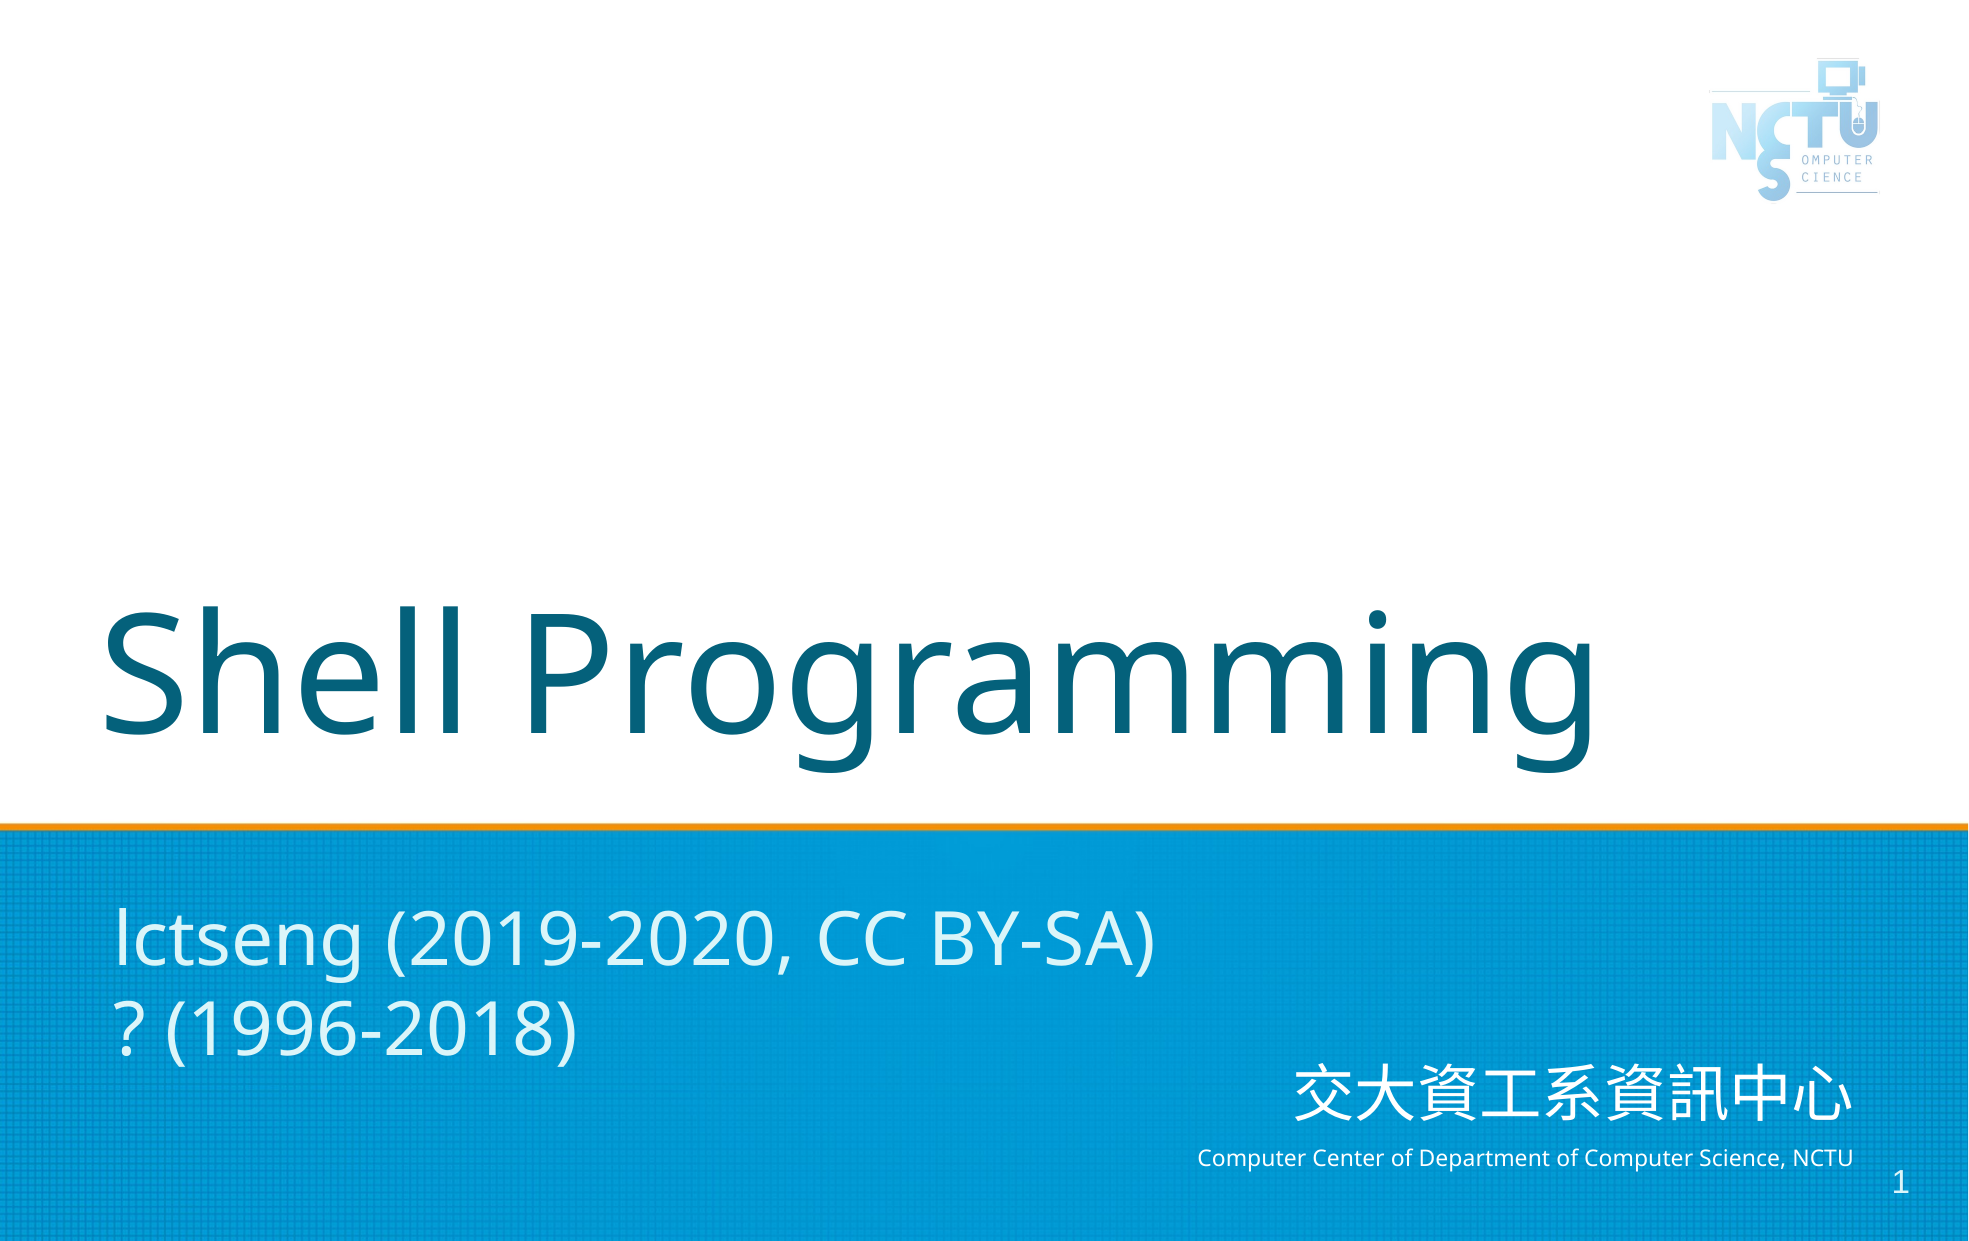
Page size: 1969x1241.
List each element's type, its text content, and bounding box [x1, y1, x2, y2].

slide_number <number> [1841, 1145, 1960, 1241]
subtitle lctseng (2019-2020, CC BY-SA) ? (1996-2018) [98, 875, 1783, 1103]
picture [0, 0, 1969, 832]
title Shell Programming [98, 559, 1870, 767]
